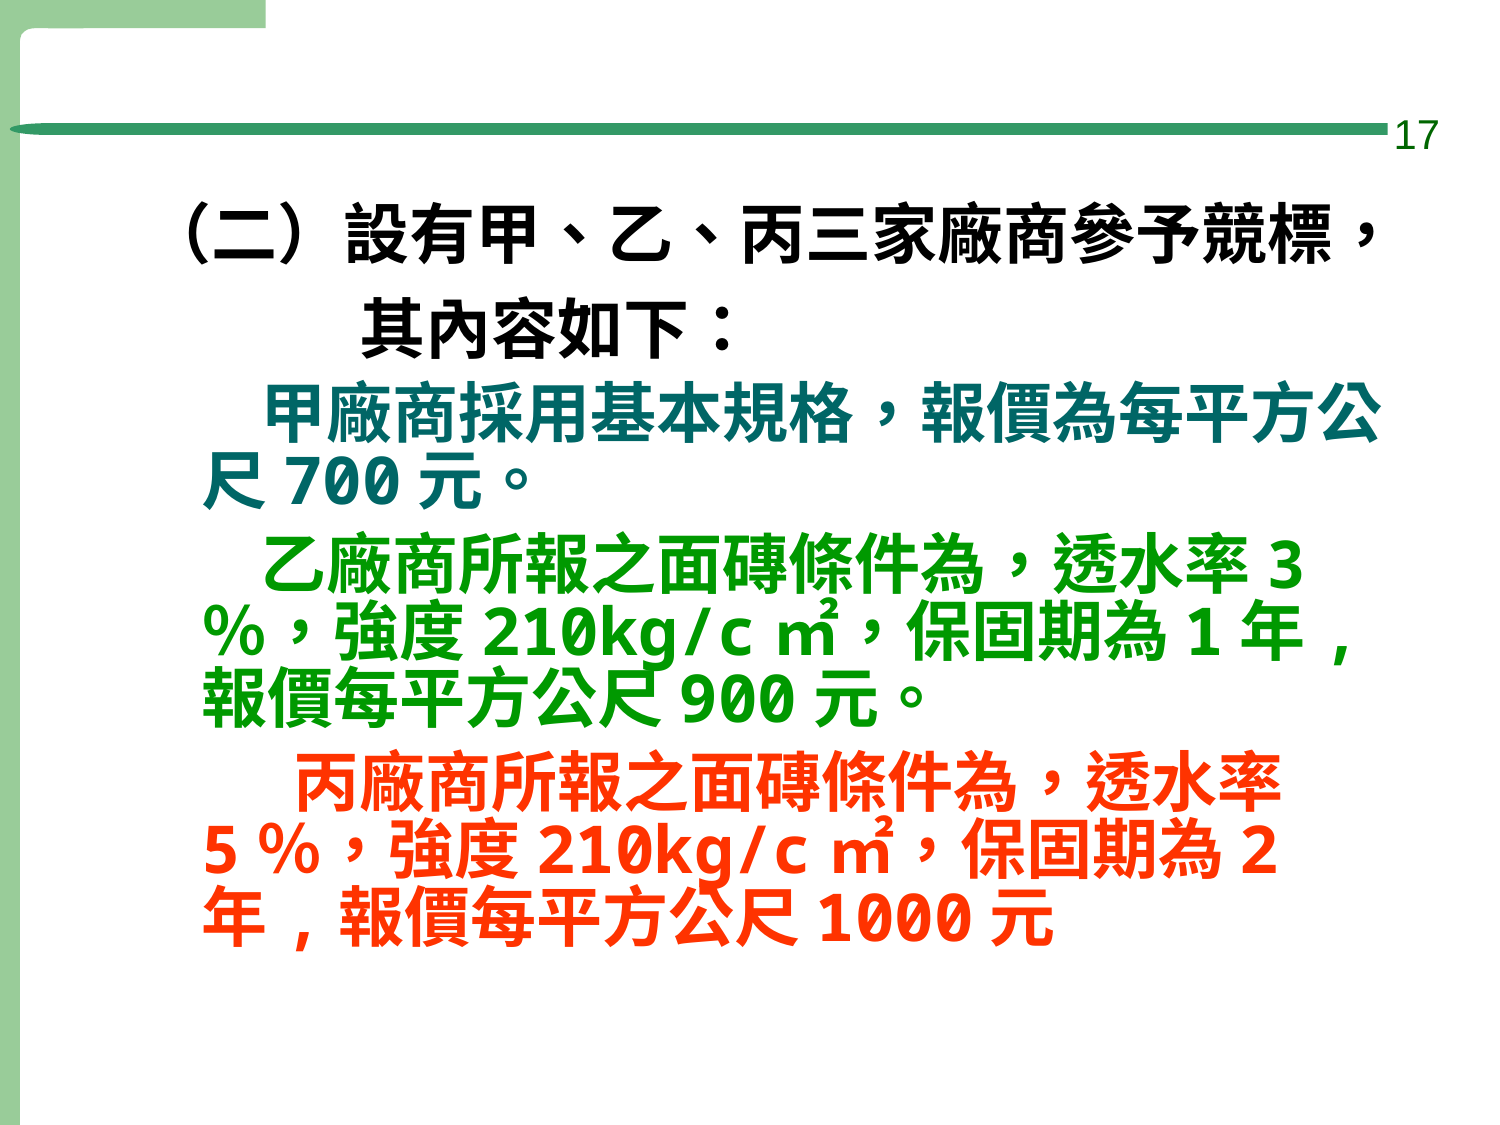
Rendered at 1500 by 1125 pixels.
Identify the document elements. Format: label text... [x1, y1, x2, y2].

list （二）設有甲、乙、丙三家廠商參予競標， 其內容如下： 甲廠商採用基本規格，報價為每平方公尺700元。 乙廠商所報之面磚條件為，透水率3％，強度210kg/c㎡，保固期為1年,報價每平方公尺900元。 丙廠商所報之面磚條件為，透水率5％，強度210kg/c㎡，保固期為2年,報價每平方公尺1000元 [75, 184, 1426, 1035]
text_box [1378, 90, 1491, 166]
